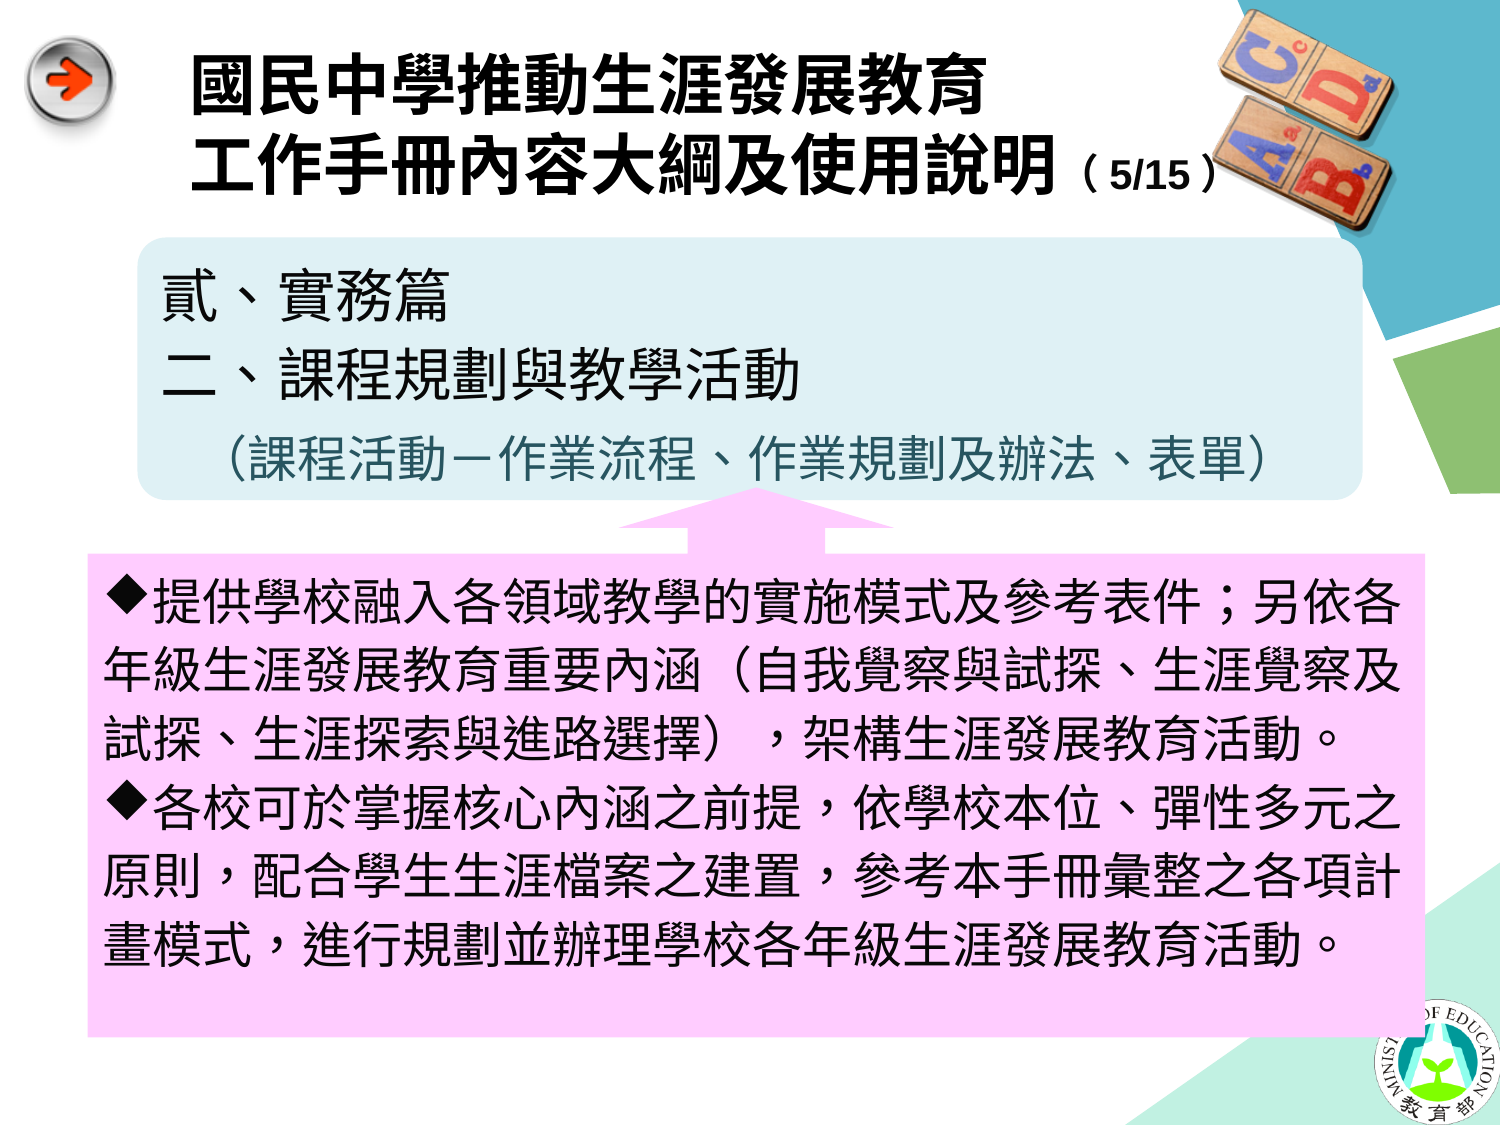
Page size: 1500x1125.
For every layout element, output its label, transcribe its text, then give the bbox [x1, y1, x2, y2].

picture [24, 35, 118, 150]
text_box 貳、實務篇 二、課程規劃與教學活動 （課程活動－作業流程、作業規劃及辦法、表單） [137, 237, 1363, 501]
text_box 提供學校融入各領域教學的實施模式及參考表件；另依各年級生涯發展教育重要內涵（自我覺察與試探、生涯覺察及試探、生涯探索與進路選擇），架構生涯發展教育活動。 各校可於掌握核心內涵之前提，依學校本位、彈性多元之原則，配合學生生涯檔案之建置，參考本手冊彙整之各項計畫模式，進行規劃並辦理學校各年級生涯發展教育活動。 [87, 487, 1426, 1038]
picture [1212, 8, 1399, 238]
title 國民中學推動生涯發展教育 工作手冊內容大綱及使用說明（5/15） [174, 32, 1363, 213]
picture [1374, 999, 1500, 1125]
